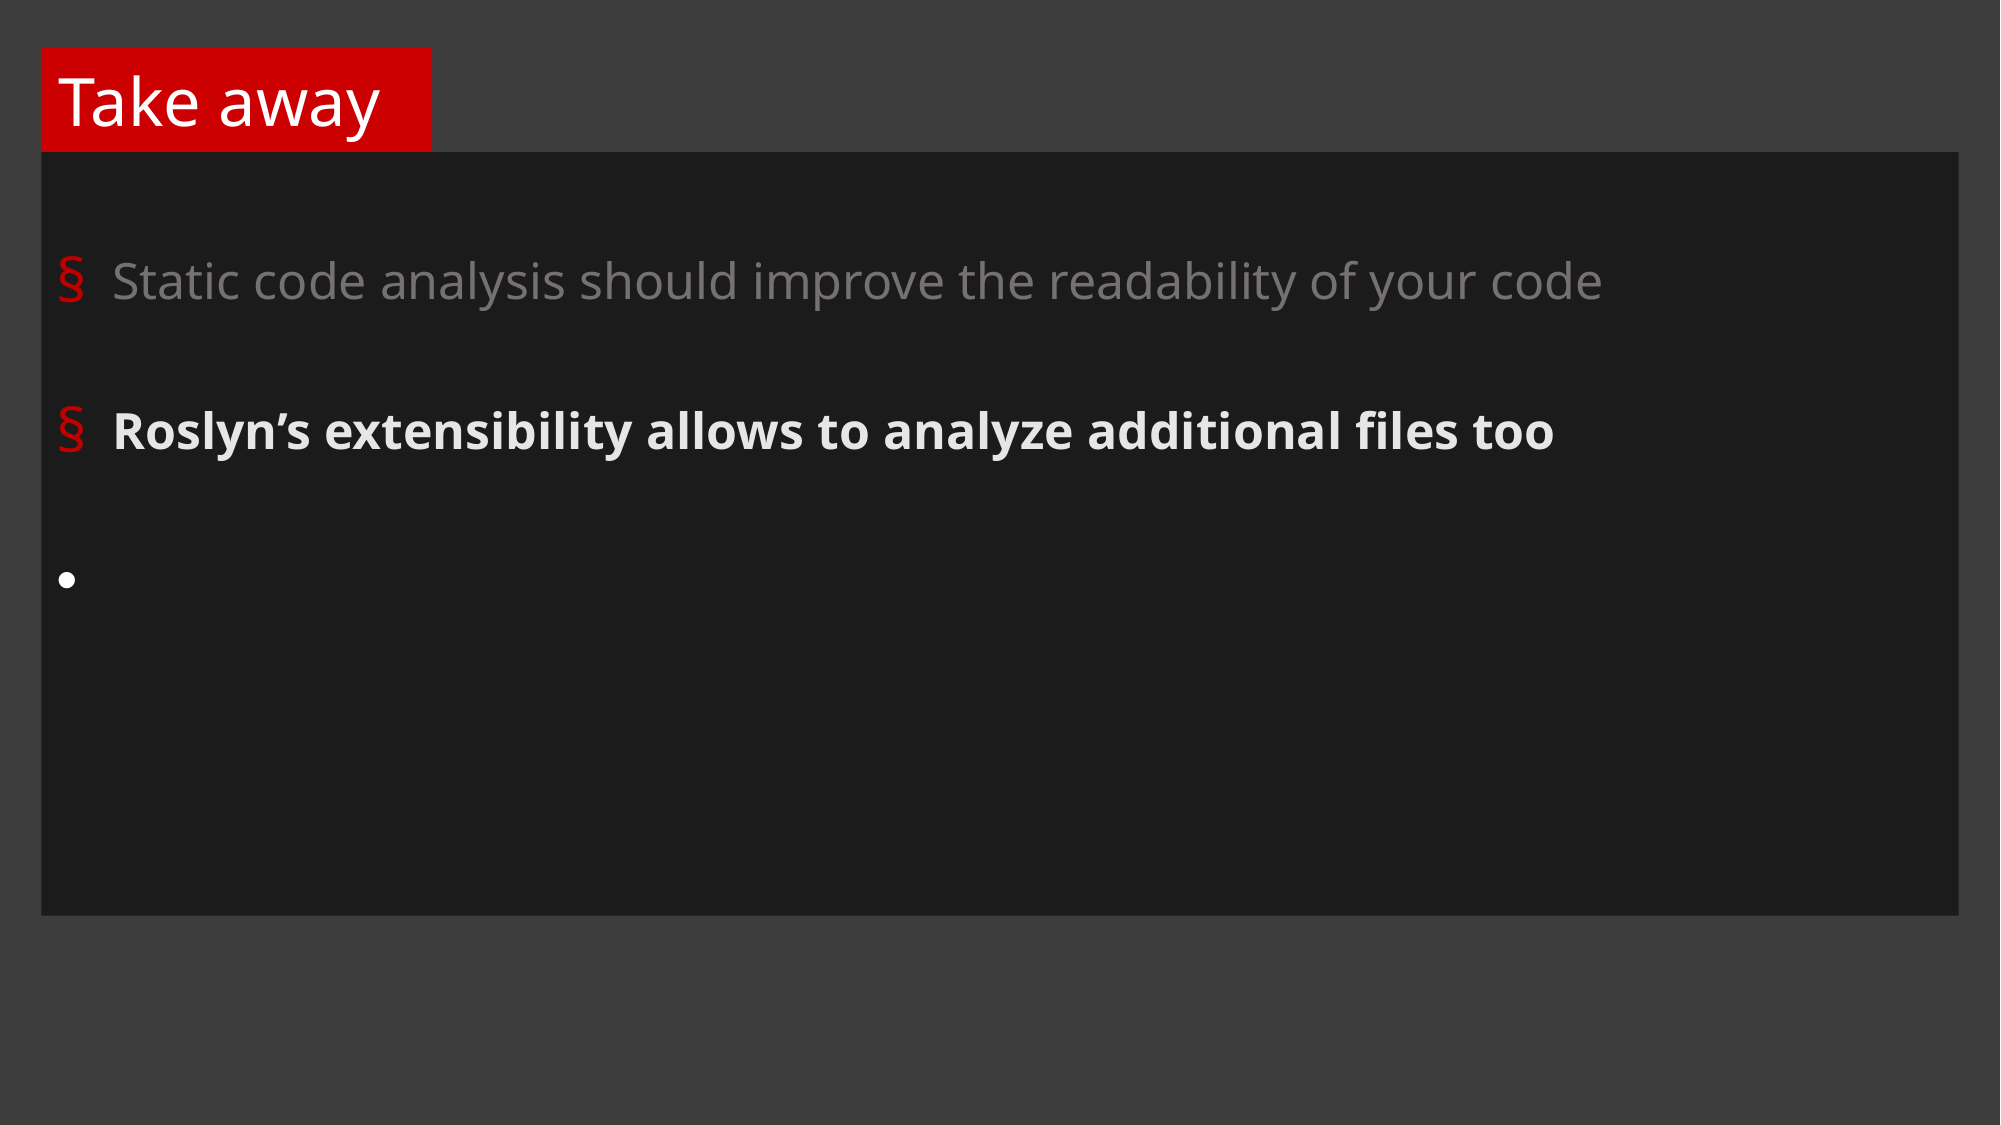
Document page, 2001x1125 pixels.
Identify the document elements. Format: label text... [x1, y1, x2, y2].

text_box Static code analysis should improve the readability of your code Roslyn’s extensibility allows to analyze additional files too [41, 152, 1959, 916]
text_box Take away [41, 47, 433, 152]
text_box [0, 0, 2000, 1125]
